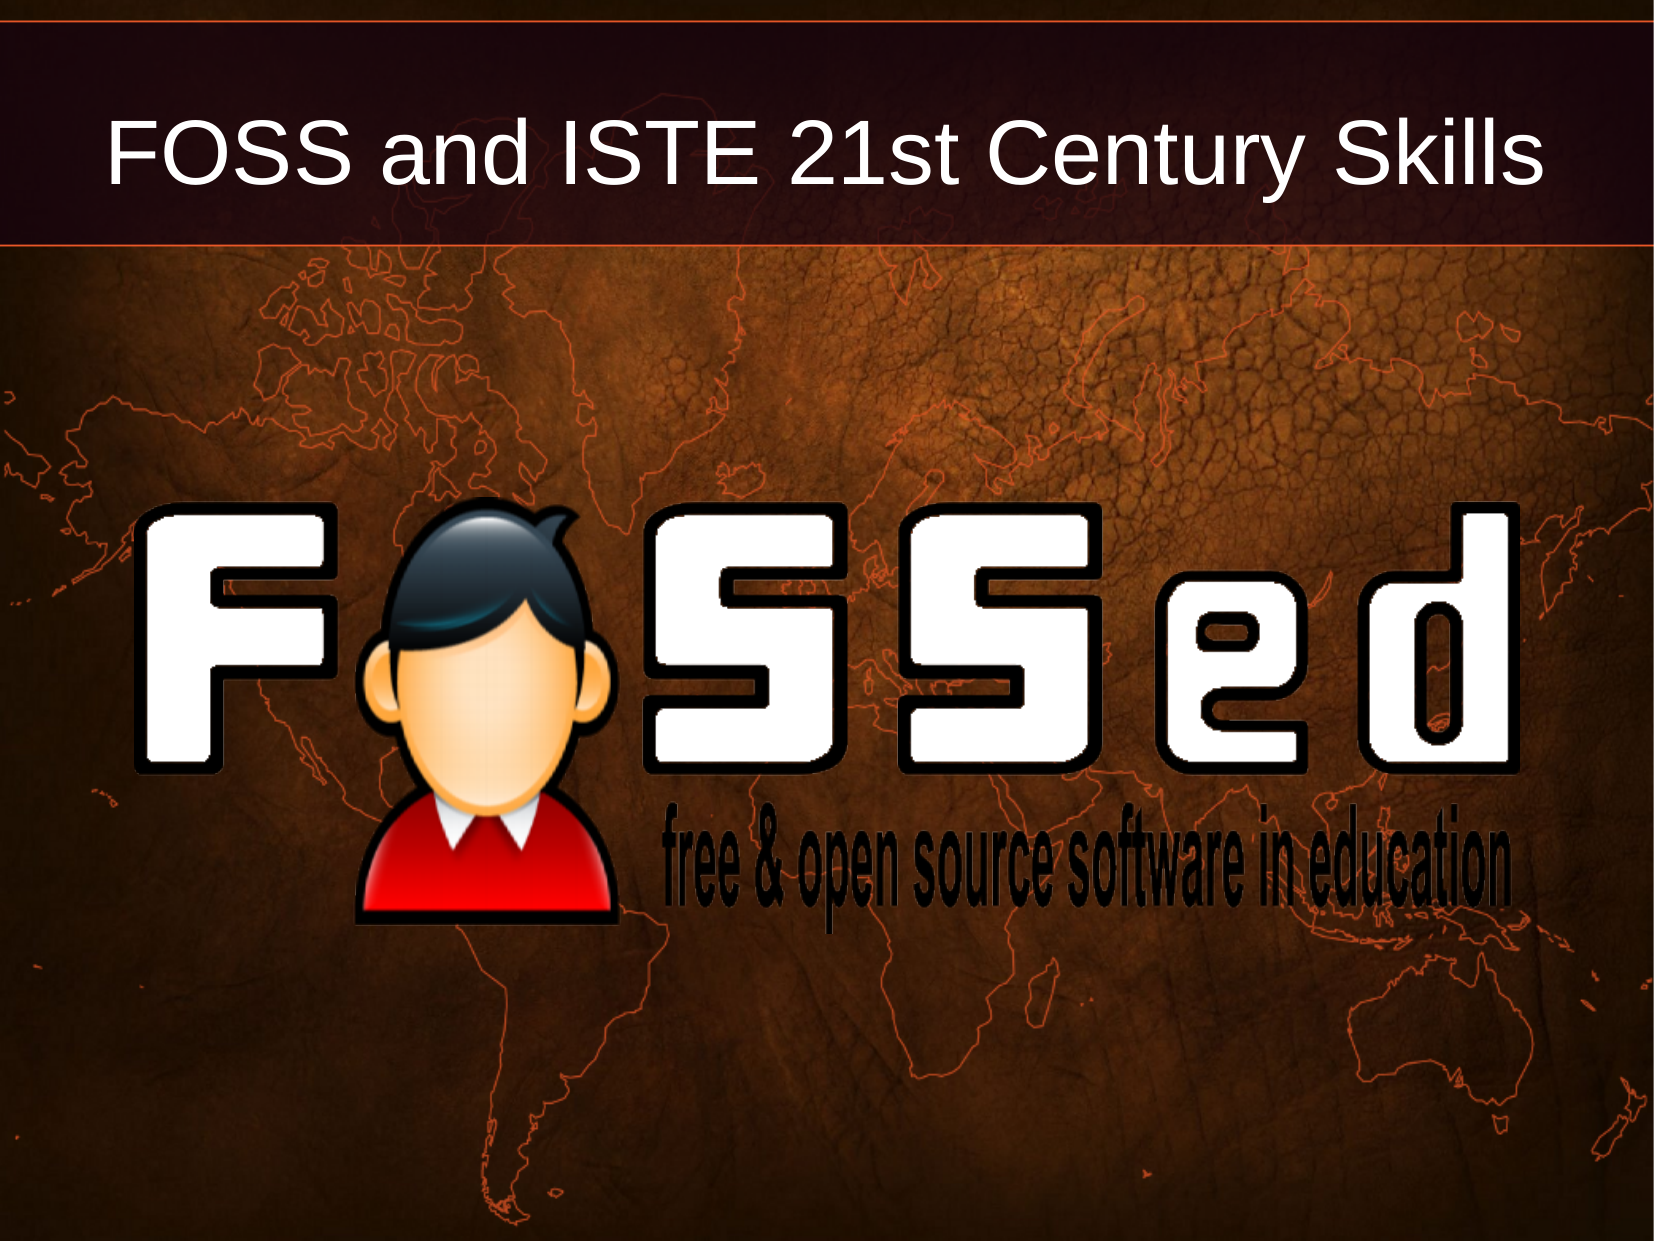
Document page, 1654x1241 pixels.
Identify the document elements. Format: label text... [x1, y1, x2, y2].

title FOSS and ISTE 21st Century Skills [82, 49, 1571, 257]
picture [0, 0, 1654, 1241]
